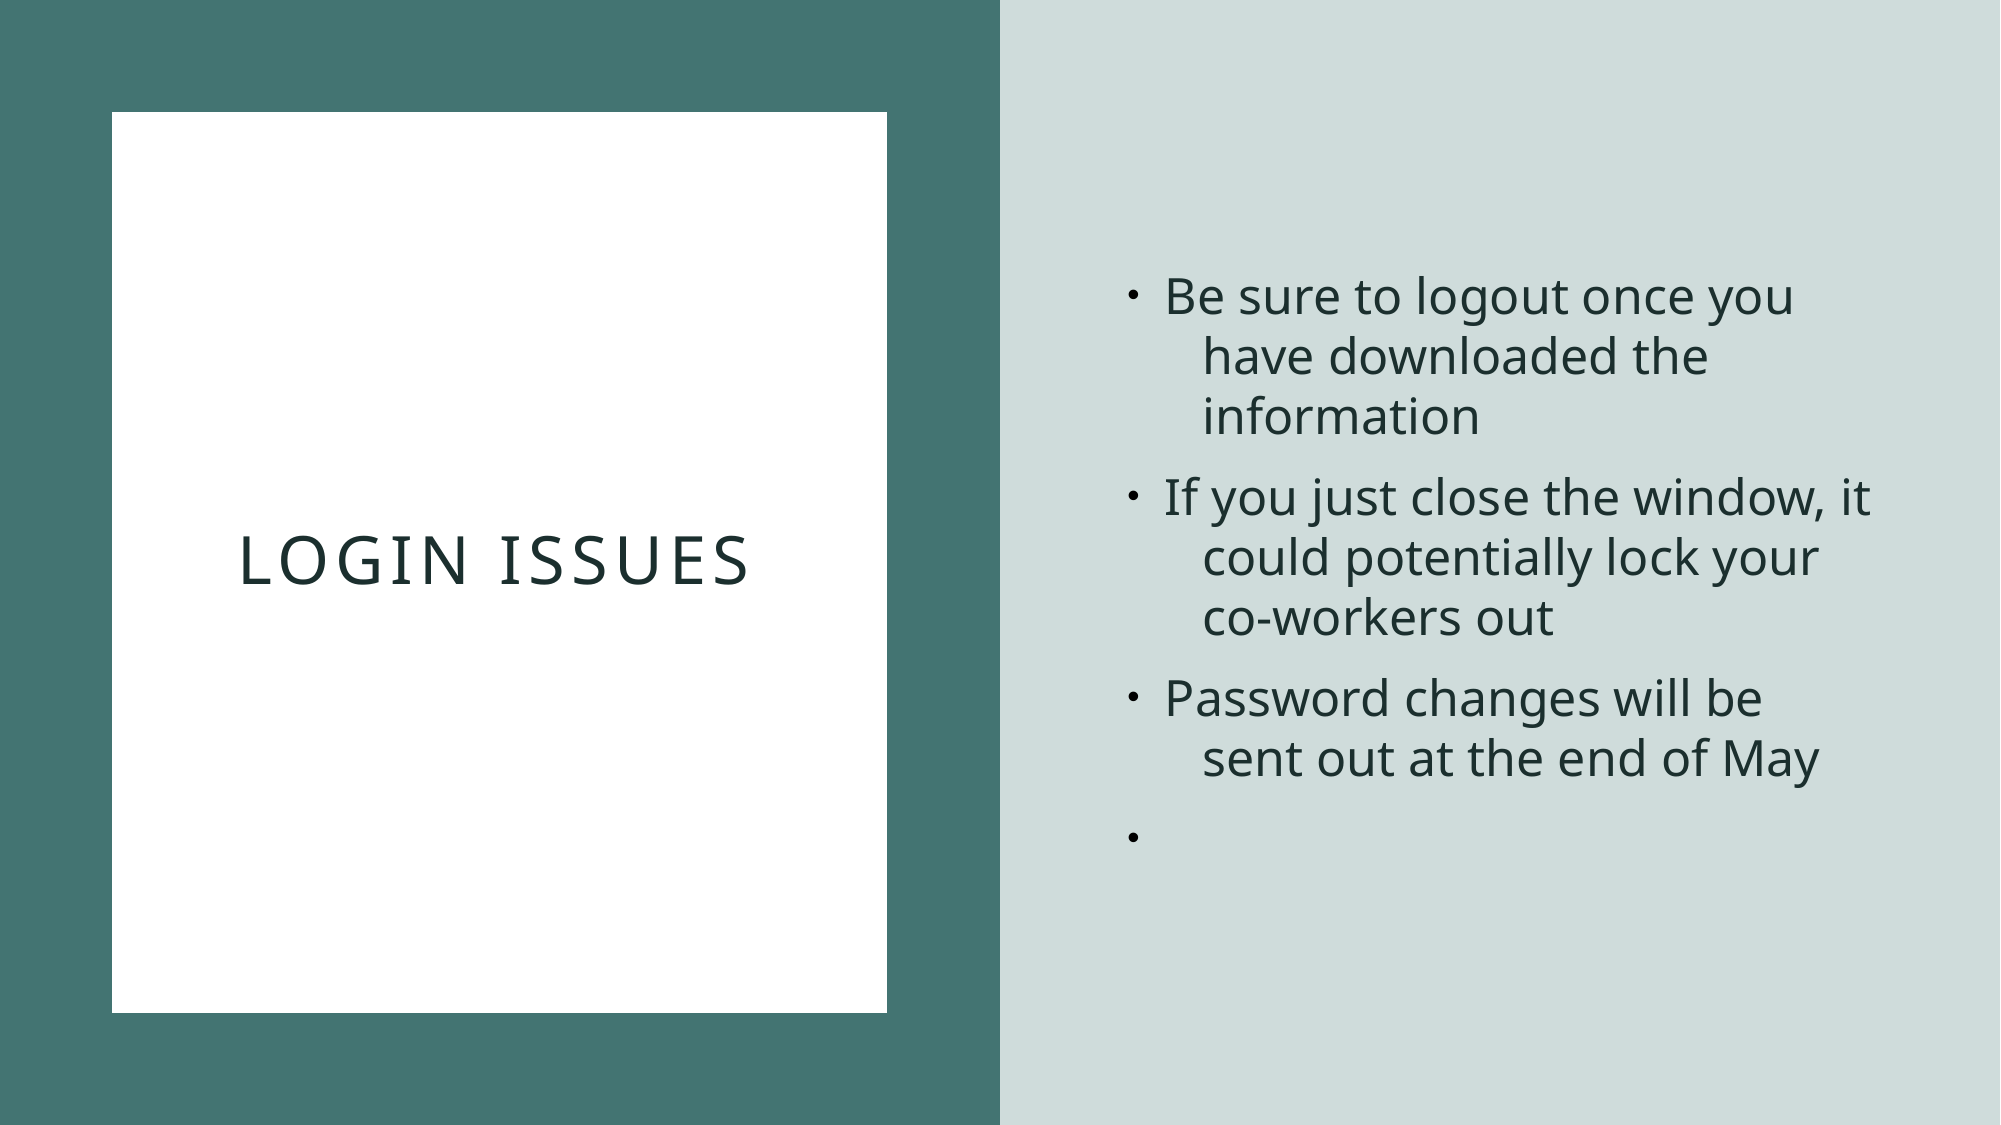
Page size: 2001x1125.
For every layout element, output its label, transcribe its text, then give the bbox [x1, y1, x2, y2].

text_box [0, 0, 2000, 1125]
title Login issues [189, 224, 798, 901]
list Be sure to logout once you have downloaded the information If you just close the window, it could potentially lock your co-workers out Password changes will be sent out at the end of May [1112, 85, 1888, 1047]
